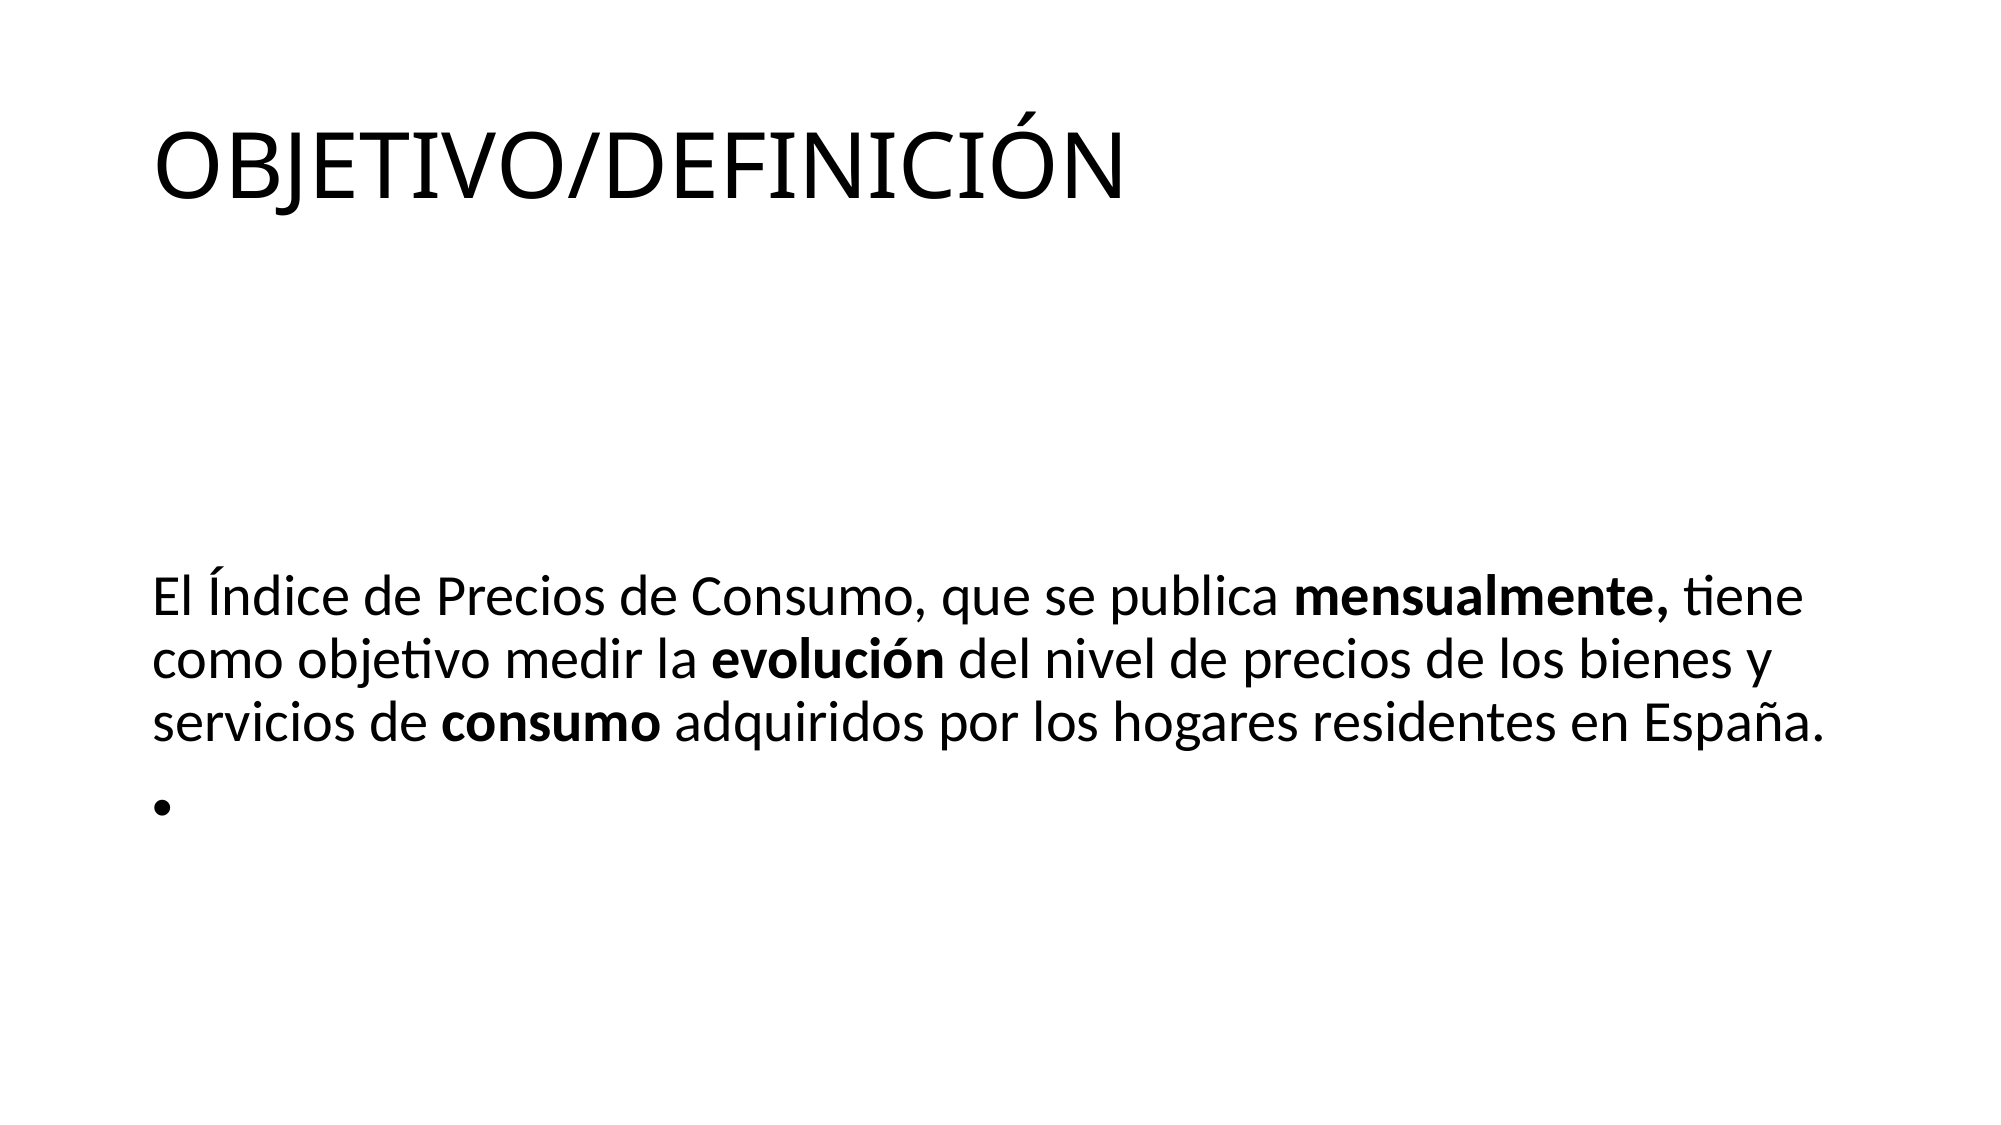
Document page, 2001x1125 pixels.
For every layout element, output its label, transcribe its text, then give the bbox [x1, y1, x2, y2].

title OBJETIVO/DEFINICIÓN [137, 59, 1863, 278]
list El Índice de Precios de Consumo, que se publica mensualmente, tiene como objetivo medir la evolución del nivel de precios de los bienes y servicios de consumo adquiridos por los hogares residentes en España. [137, 299, 1863, 1014]
